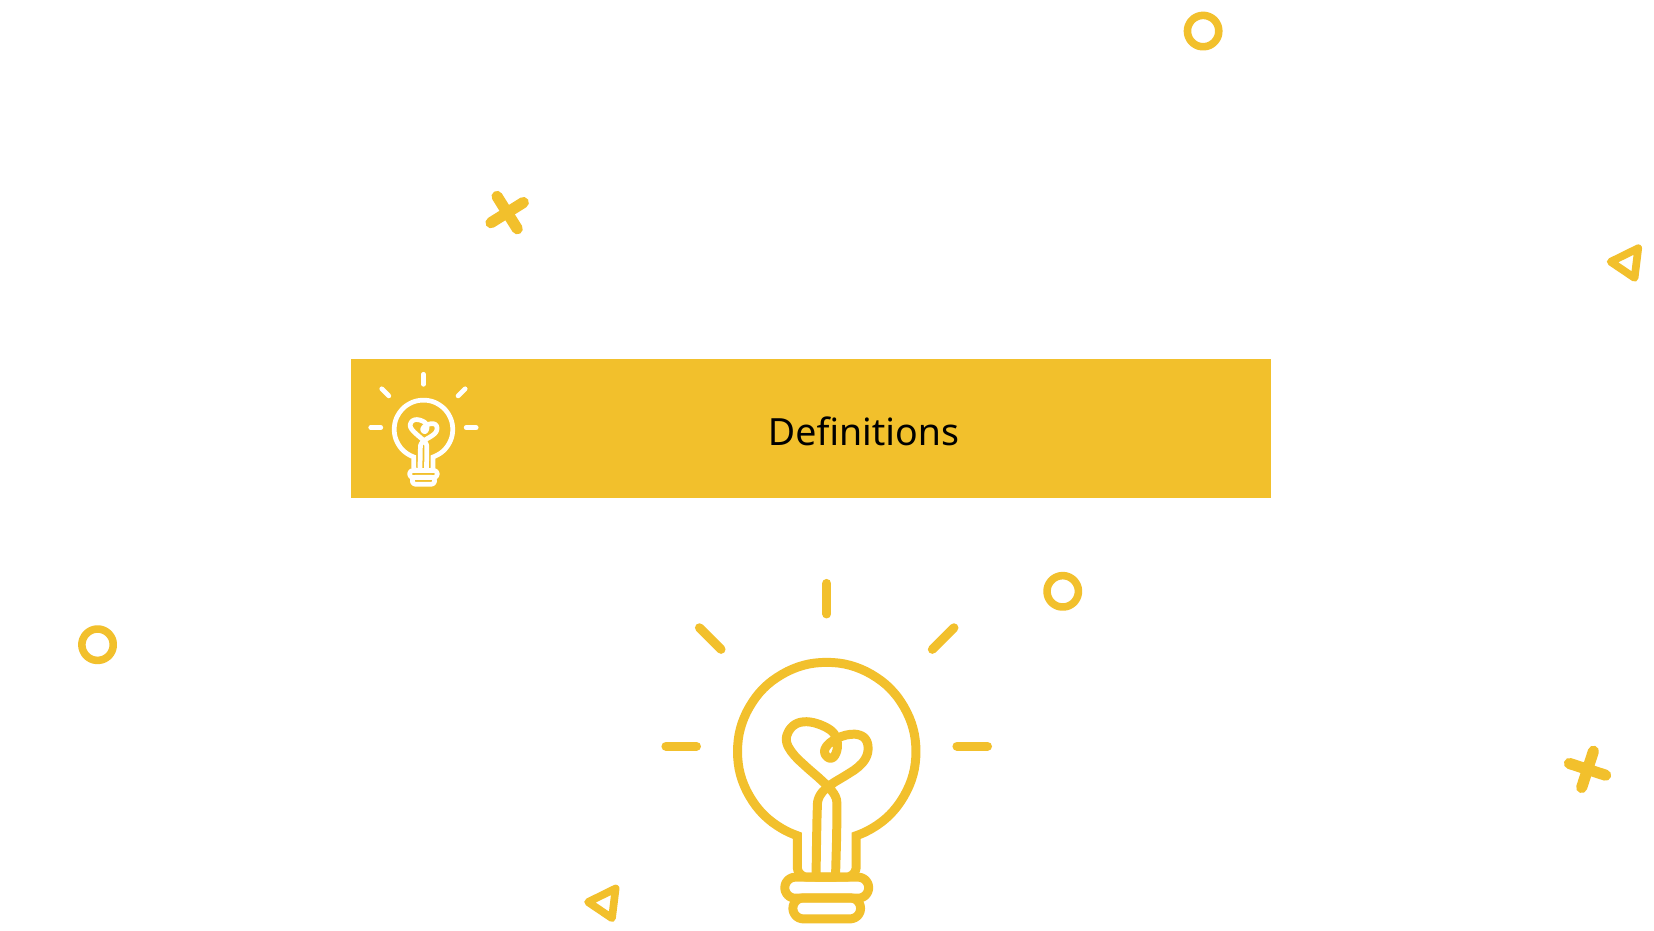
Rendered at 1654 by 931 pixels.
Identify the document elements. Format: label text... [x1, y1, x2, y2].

text_box Definitions [487, 339, 1241, 523]
